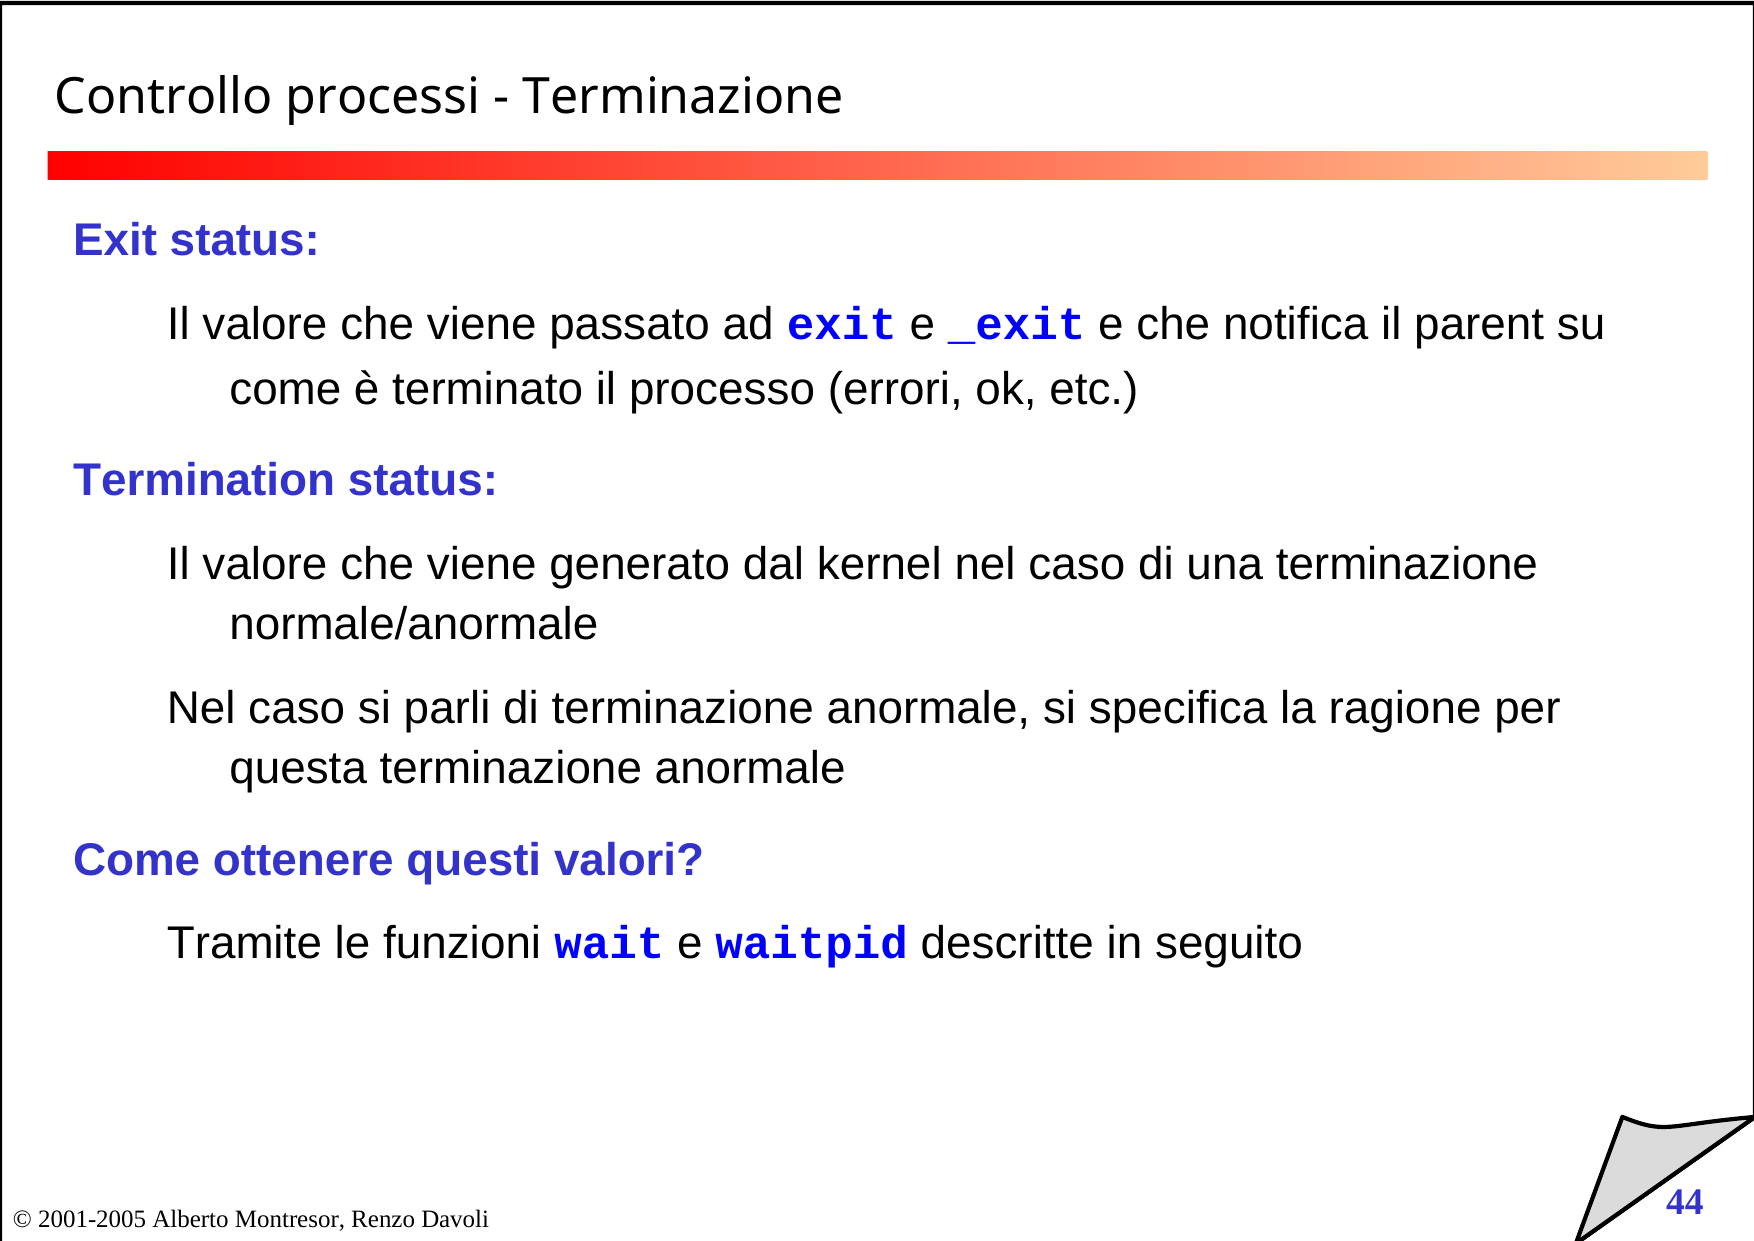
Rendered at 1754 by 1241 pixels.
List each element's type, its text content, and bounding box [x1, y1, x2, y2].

list Exit status: Il valore che viene passato ad exit e _exit e che notifica il parent su come è terminato il processo (errori, ok, etc.) Termination status: Il valore che viene generato dal kernel nel caso di una terminazione normale/anormale Nel caso si parli di terminazione anormale, si specifica la ragione per questa terminazione anormale Come ottenere questi valori? Tramite le funzioni wait e waitpid descritte in seguito [58, 206, 1696, 1071]
title Controllo processi - Terminazione [40, 49, 1714, 144]
